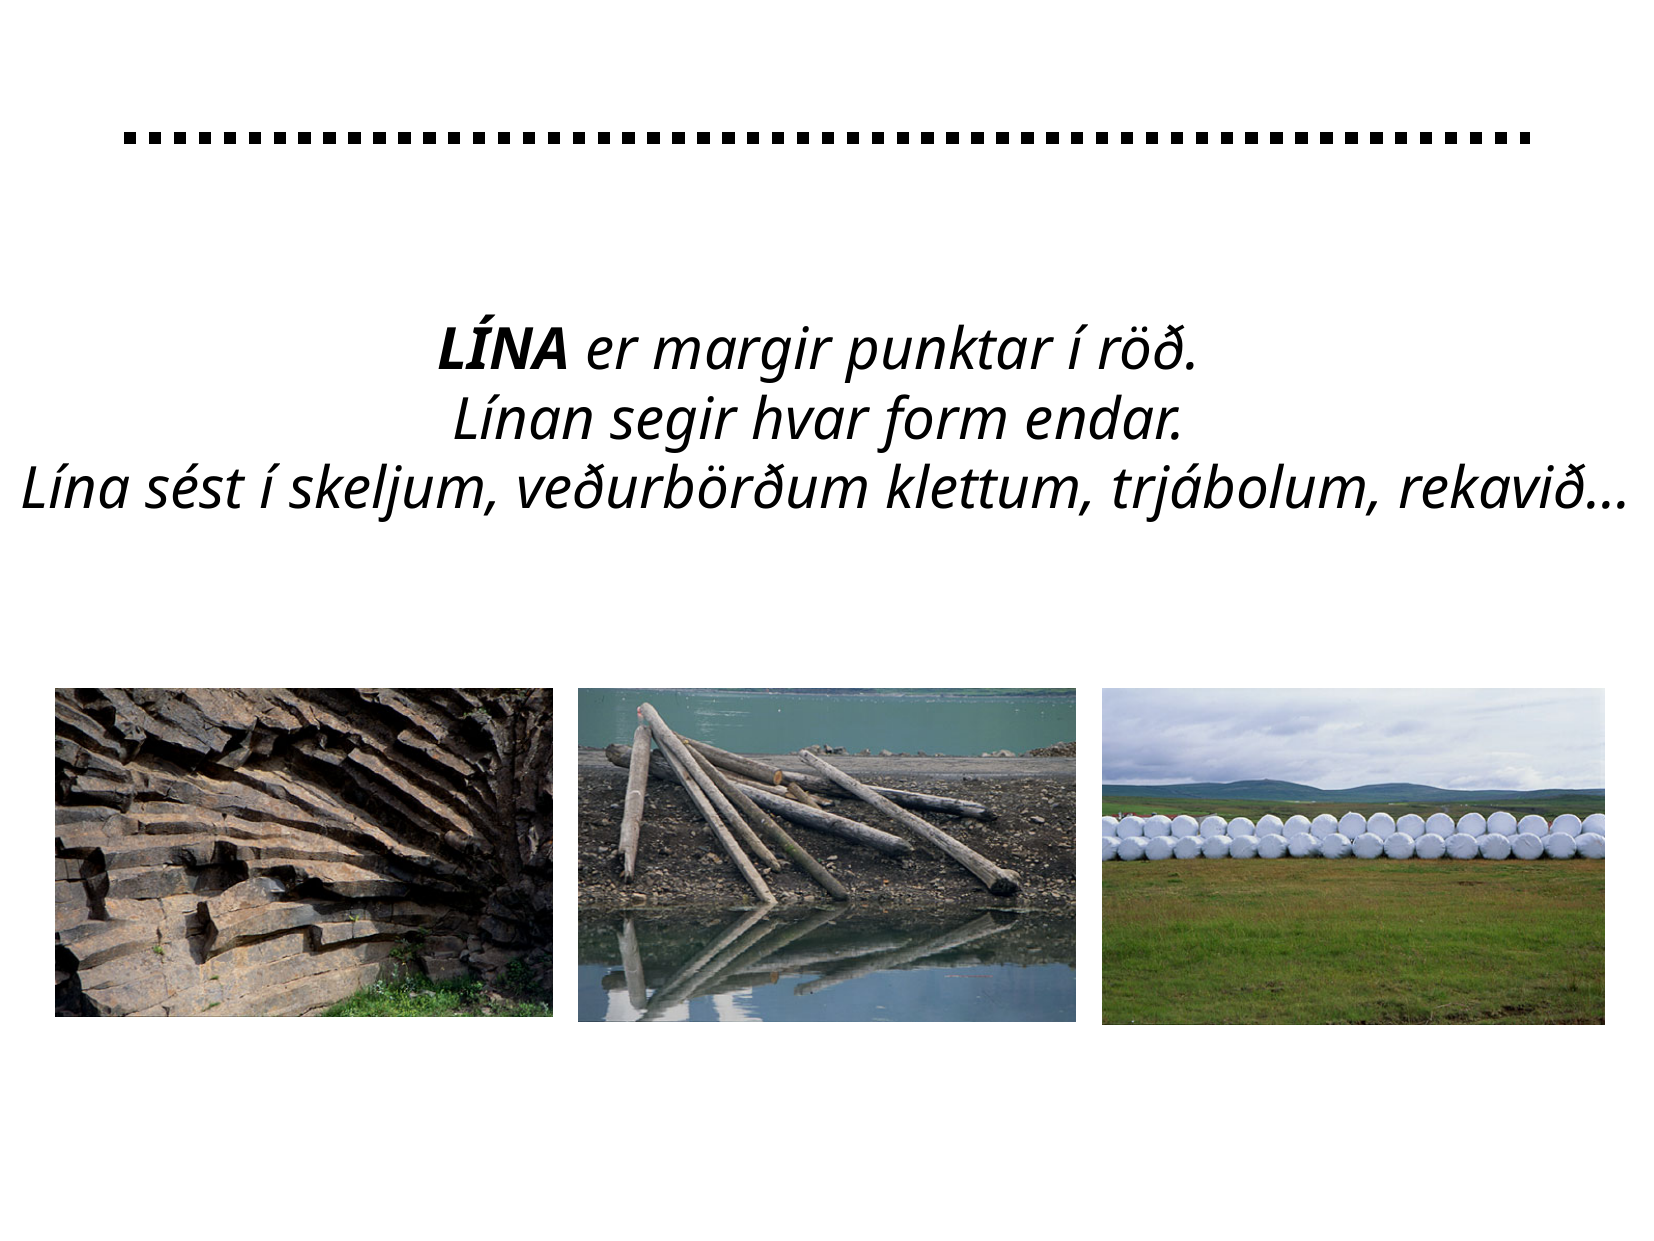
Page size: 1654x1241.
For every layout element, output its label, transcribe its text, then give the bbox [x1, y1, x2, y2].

picture [578, 688, 1076, 1022]
text_box LÍNA er margir punktar í röð. Línan segir hvar form endar. Lína sést í skeljum, veðurbörðum klettum, trjábolum, rekavið... [0, 303, 1654, 599]
picture [55, 688, 553, 1017]
picture [1102, 688, 1605, 1025]
